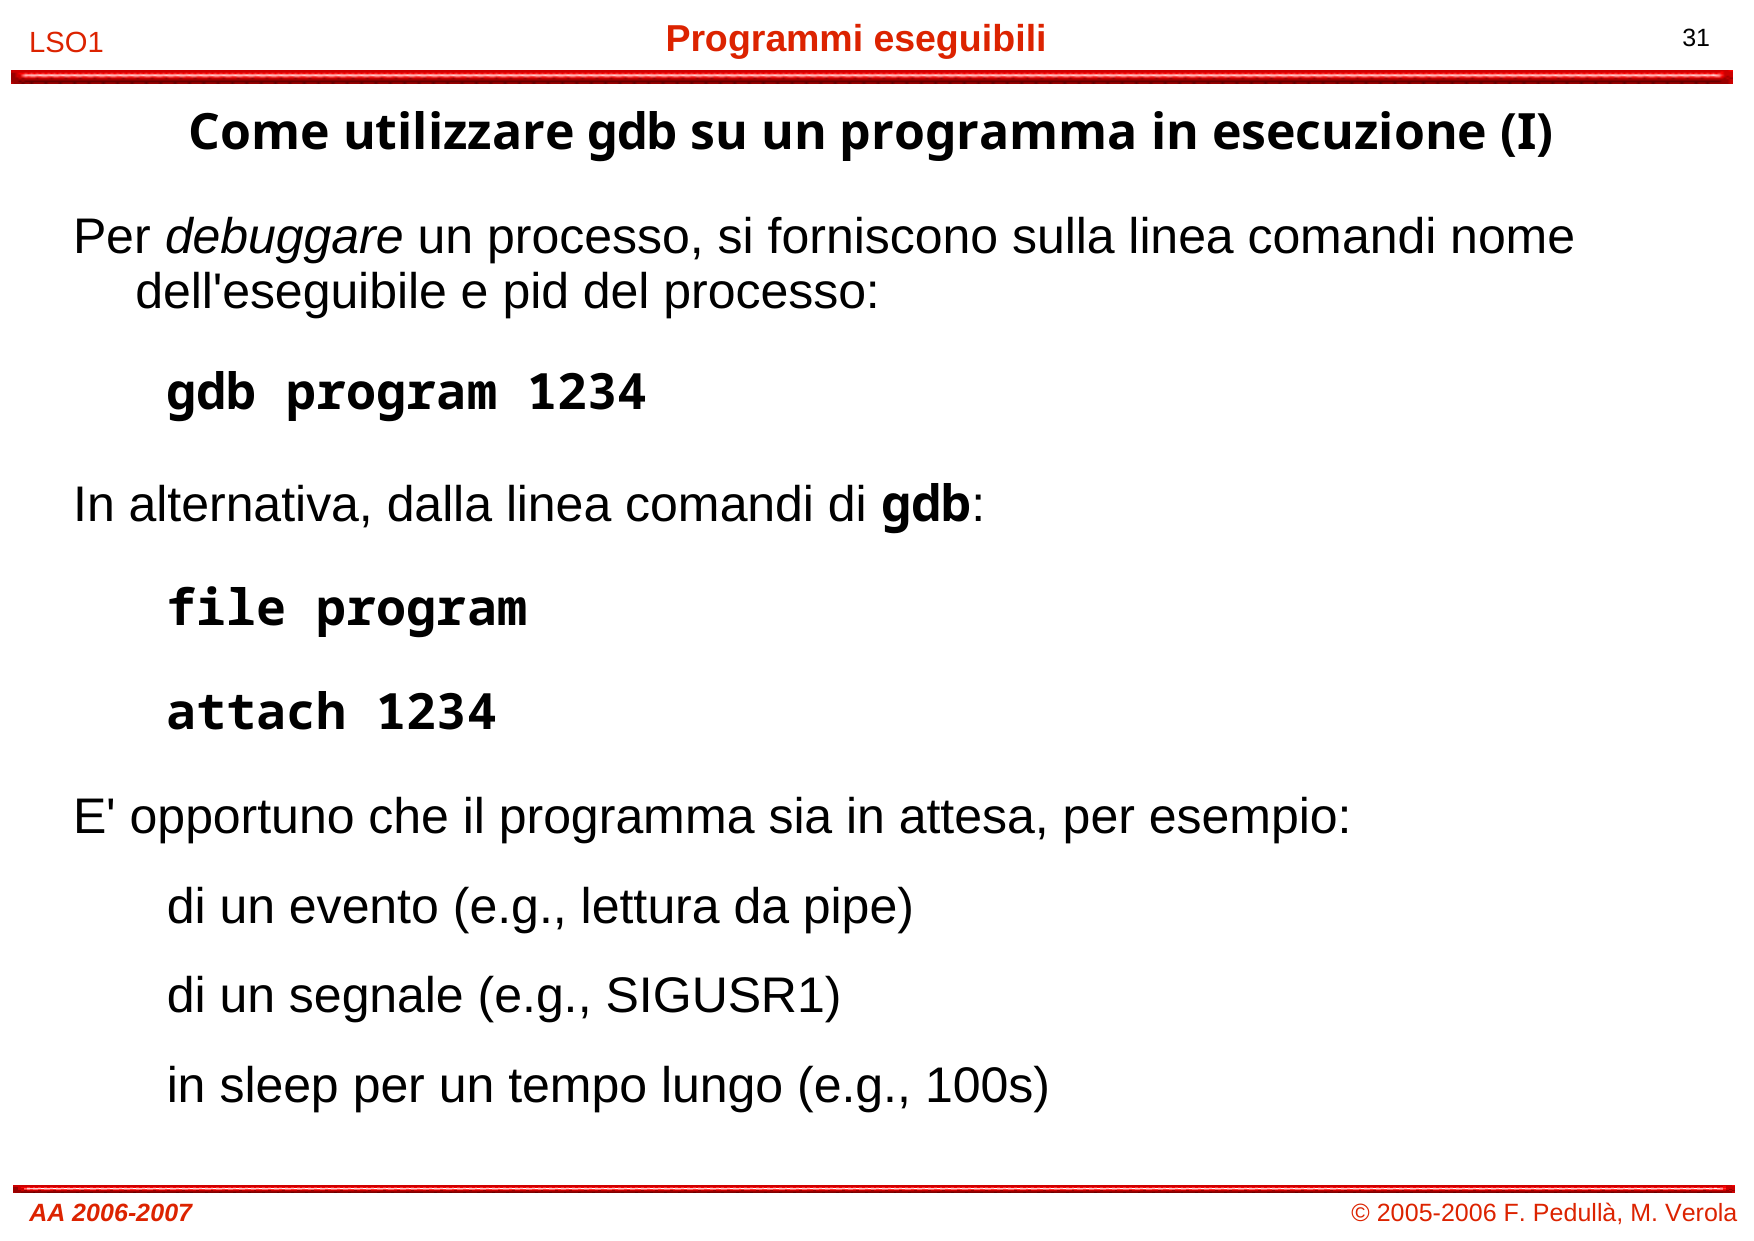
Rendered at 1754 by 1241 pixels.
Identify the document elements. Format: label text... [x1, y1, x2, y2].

text_box <number> [1256, 1129, 1623, 1213]
title Come utilizzare gdb su un programma in esecuzione (I) [142, 84, 1601, 180]
picture [13, 1185, 1256, 1193]
picture [11, 70, 1733, 84]
picture [1623, 1185, 1735, 1193]
list Per debuggare un processo, si forniscono sulla linea comandi nome dell'eseguibile e pid del processo: gdb program 1234 In alternativa, dalla linea comandi di gdb: file program attach 1234 E' opportuno che il programma sia in attesa, per esempio: di un evento (e.g., lettura da pipe) di un segnale (e.g., SIGUSR1) in sleep per un tempo lungo (e.g., 100s) [58, 200, 1669, 1073]
